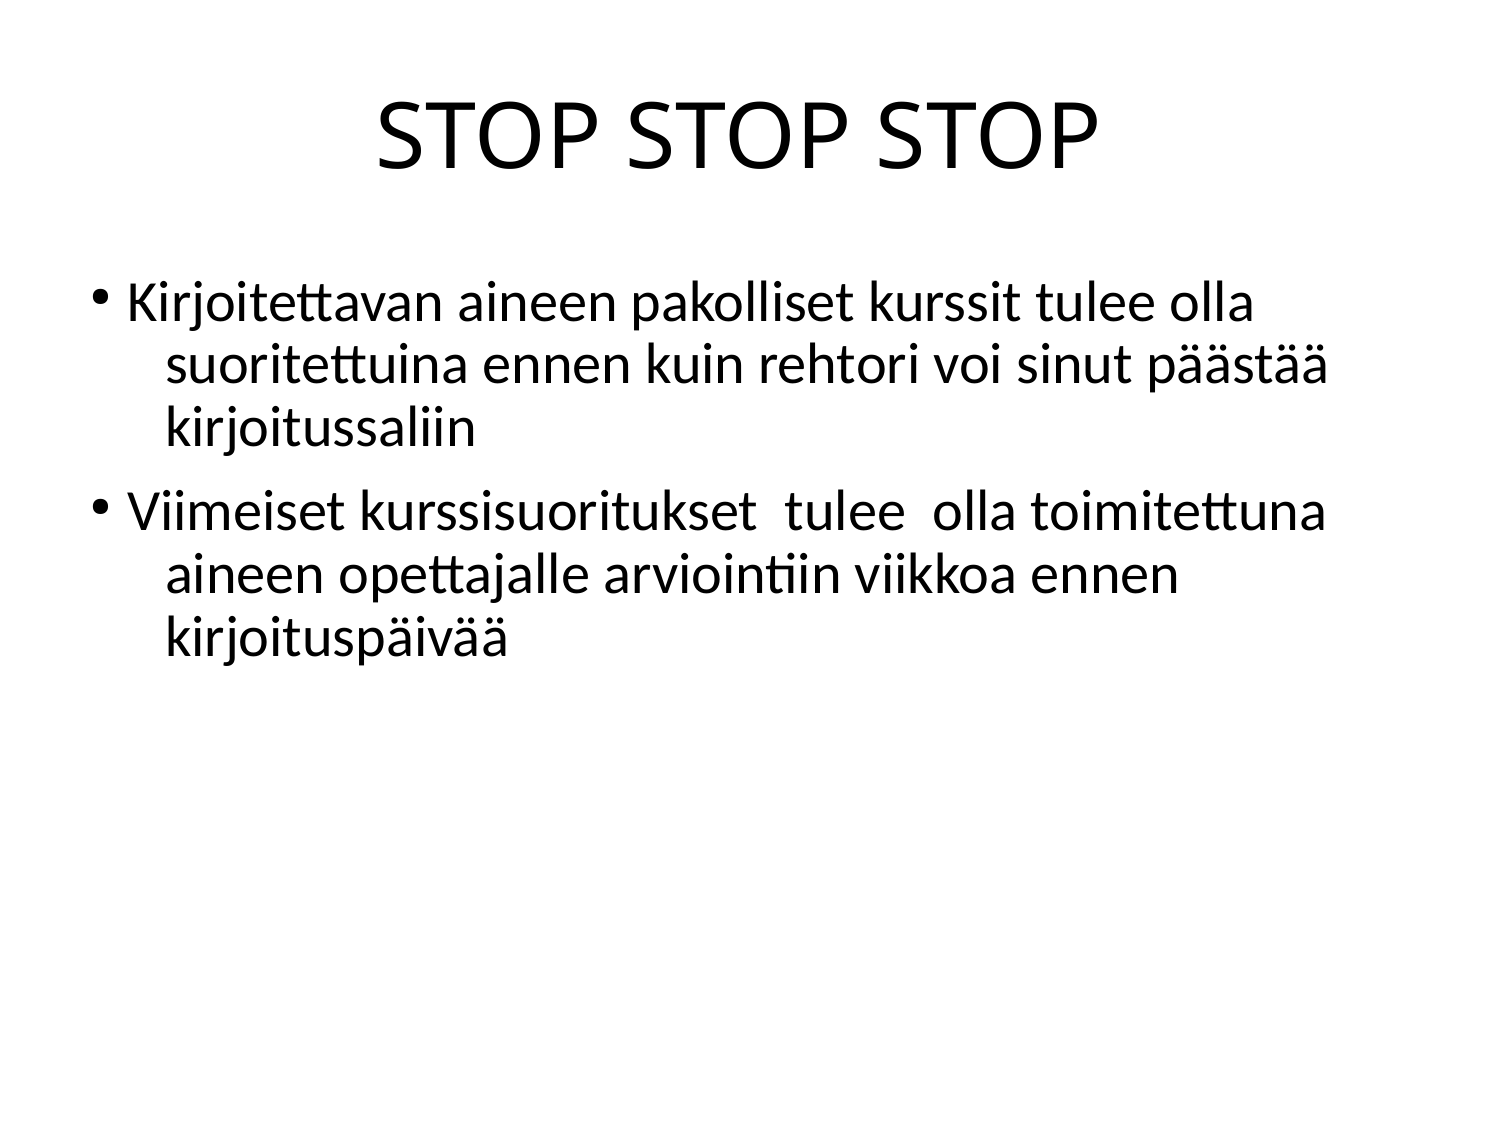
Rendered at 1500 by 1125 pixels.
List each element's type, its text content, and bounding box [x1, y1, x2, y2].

title STOP STOP STOP [75, 44, 1425, 233]
list Kirjoitettavan aineen pakolliset kurssit tulee olla suoritettuina ennen kuin rehtori voi sinut päästää kirjoitussaliin Viimeiset kurssisuoritukset tulee olla toimitettuna aineen opettajalle arviointiin viikkoa ennen kirjoituspäivää [75, 263, 1425, 916]
